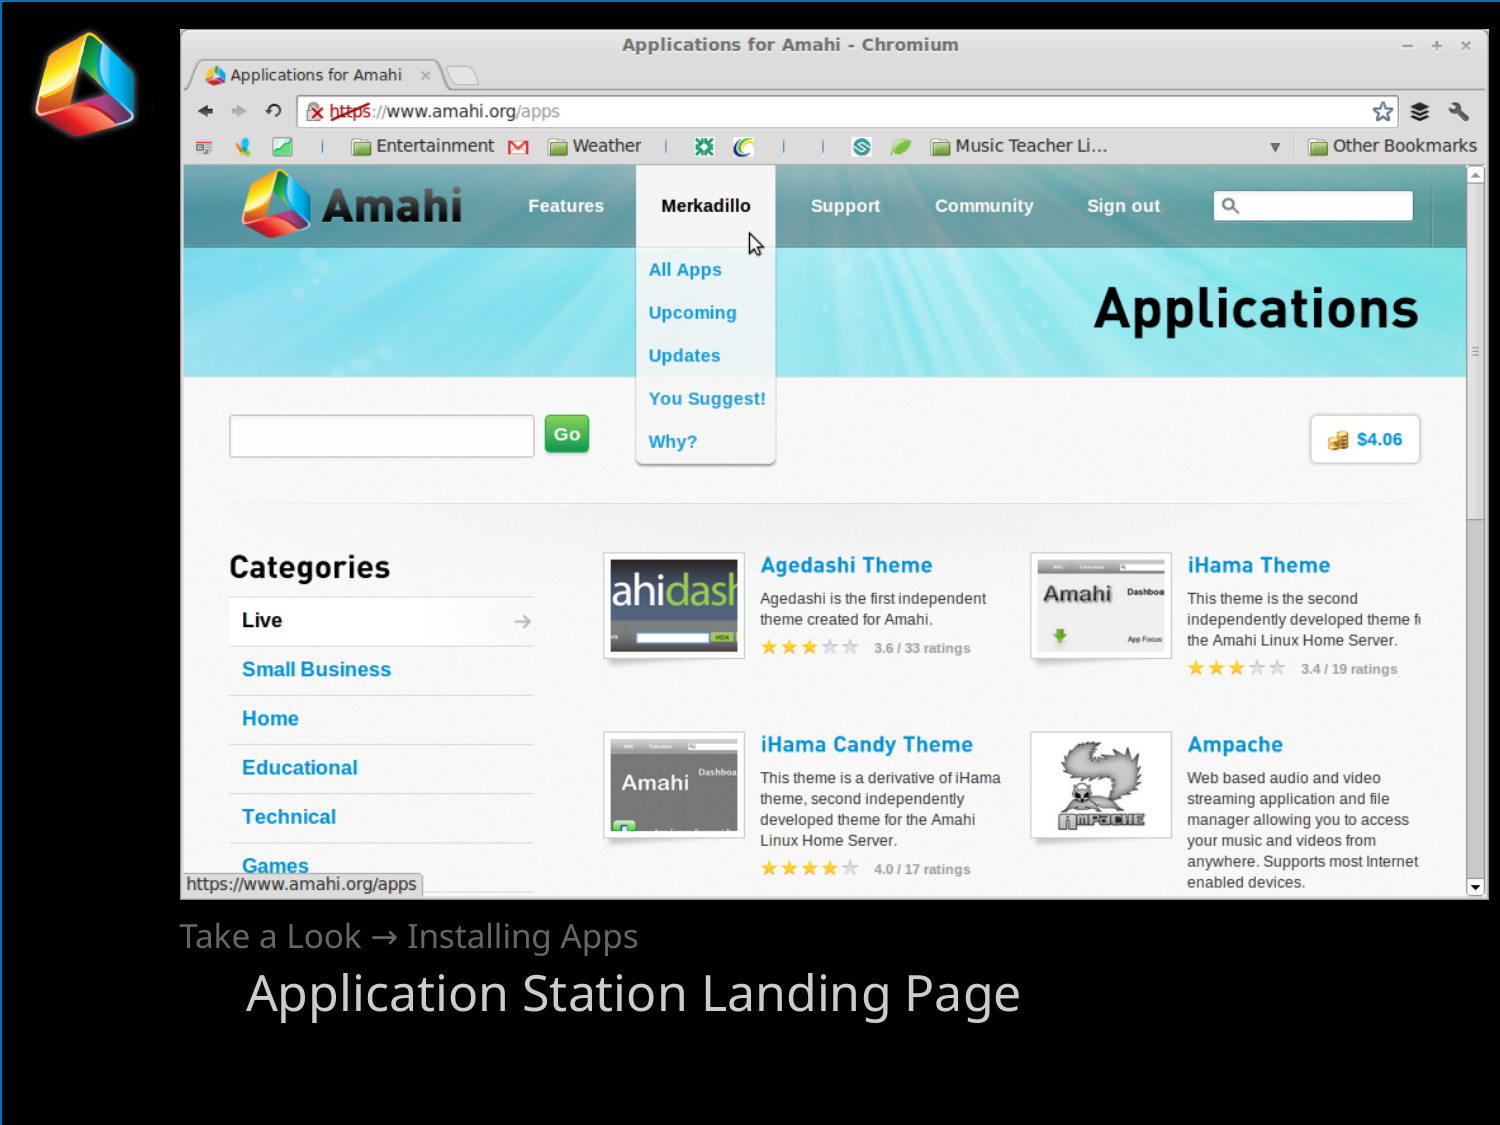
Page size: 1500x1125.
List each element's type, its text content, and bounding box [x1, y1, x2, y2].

text_box [0, 0, 1500, 1125]
text_box Take a Look → Installing Apps Application Station Landing Page [156, 905, 1207, 1061]
picture [180, 29, 1489, 901]
picture [9, 26, 153, 158]
